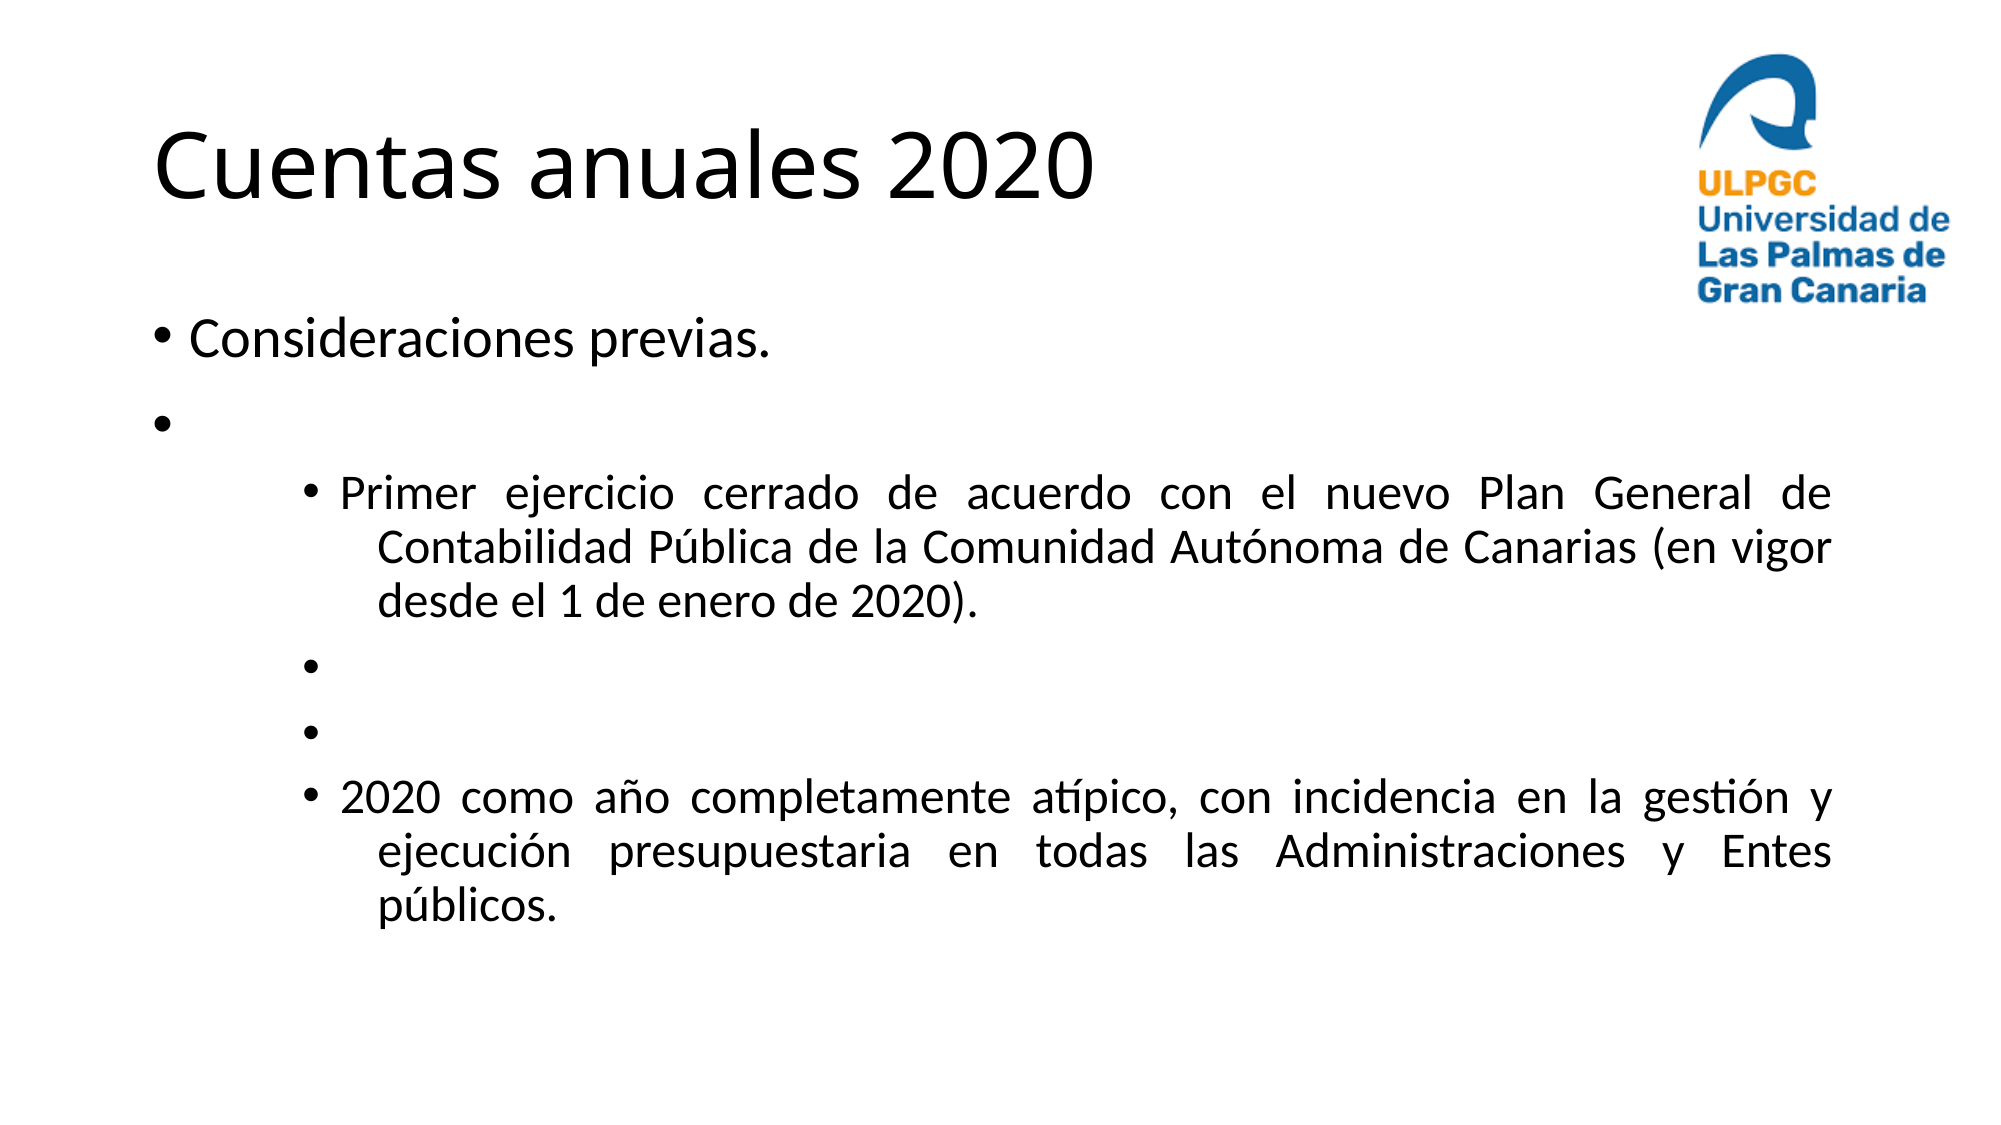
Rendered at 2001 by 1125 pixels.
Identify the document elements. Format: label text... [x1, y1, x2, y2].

title Cuentas anuales 2020 [137, 59, 1648, 278]
list Consideraciones previas. Primer ejercicio cerrado de acuerdo con el nuevo Plan General de Contabilidad Pública de la Comunidad Autónoma de Canarias (en vigor desde el 1 de enero de 2020). 2020 como año completamente atípico, con incidencia en la gestión y ejecución presupuestaria en todas las Administraciones y Entes públicos. [137, 299, 1863, 1014]
picture [1648, 4, 2000, 355]
